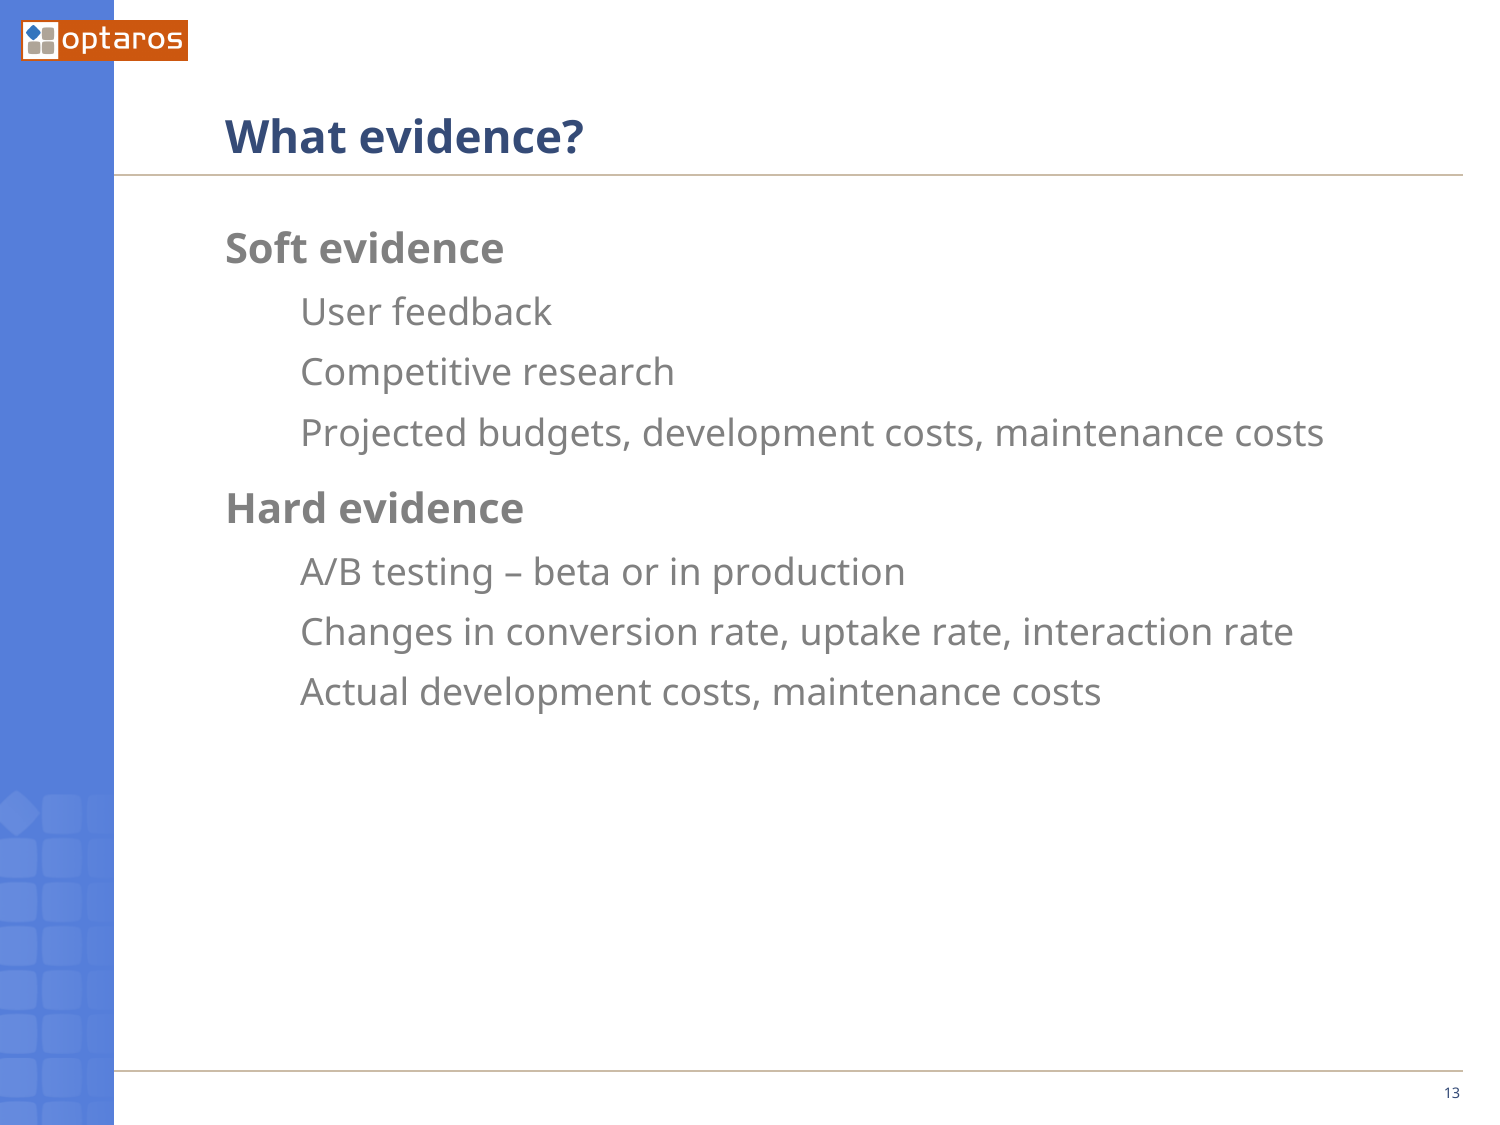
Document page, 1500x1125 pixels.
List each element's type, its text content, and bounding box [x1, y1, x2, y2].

title What evidence? [224, 37, 1463, 175]
picture [0, 0, 188, 1125]
list Soft evidence User feedback Competitive research Projected budgets, development costs, maintenance costs Hard evidence A/B testing – beta or in production Changes in conversion rate, uptake rate, interaction rate Actual development costs, maintenance costs [224, 199, 1463, 988]
